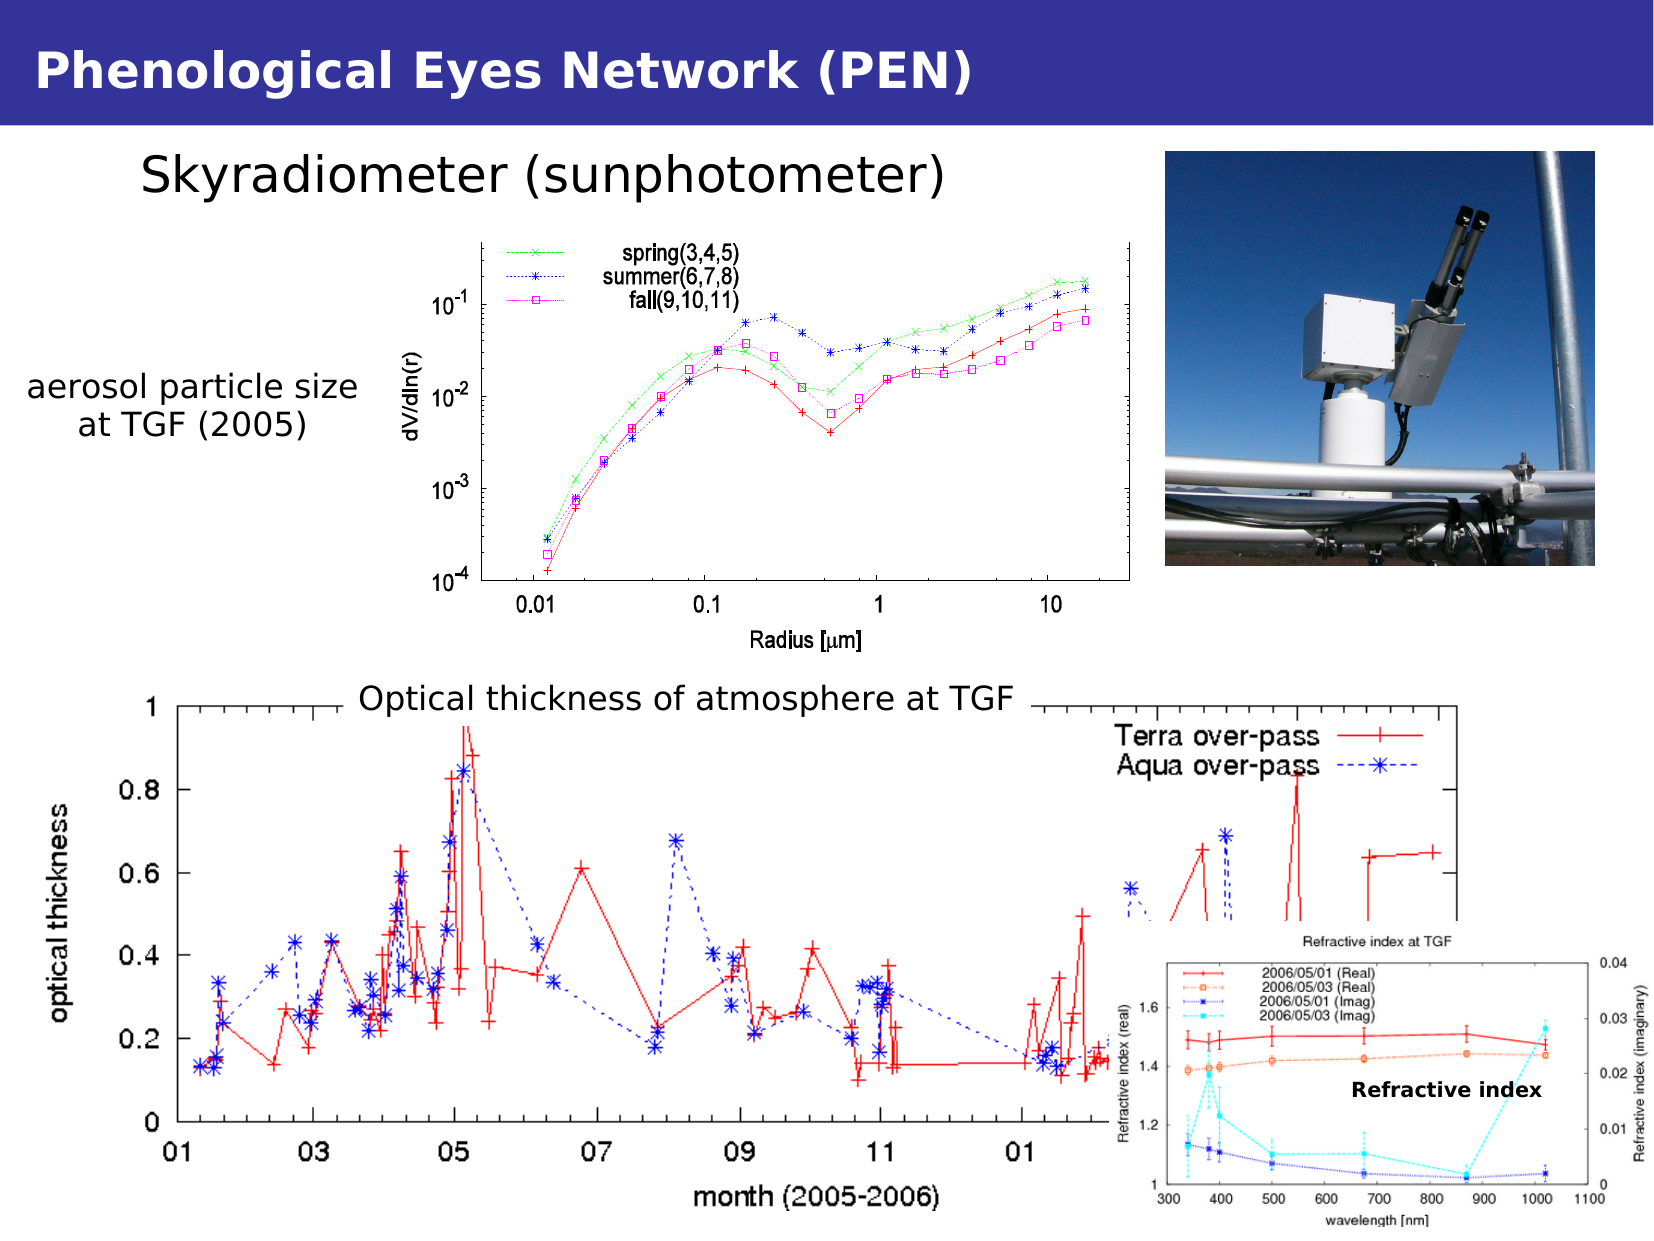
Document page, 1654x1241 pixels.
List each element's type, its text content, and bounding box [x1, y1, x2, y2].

picture [357, 151, 1595, 652]
text_box Phenological Eyes Network (PEN) [19, 34, 1101, 108]
text_box Refractive index [1335, 1071, 1559, 1110]
text_box Skyradiometer (sunphotometer) [125, 138, 962, 212]
text_box aerosol particle size at TGF (2005) [11, 359, 375, 453]
text_box [0, 0, 1654, 126]
picture [1, 670, 1654, 1227]
text_box Optical thickness of atmosphere at TGF [343, 671, 1031, 726]
